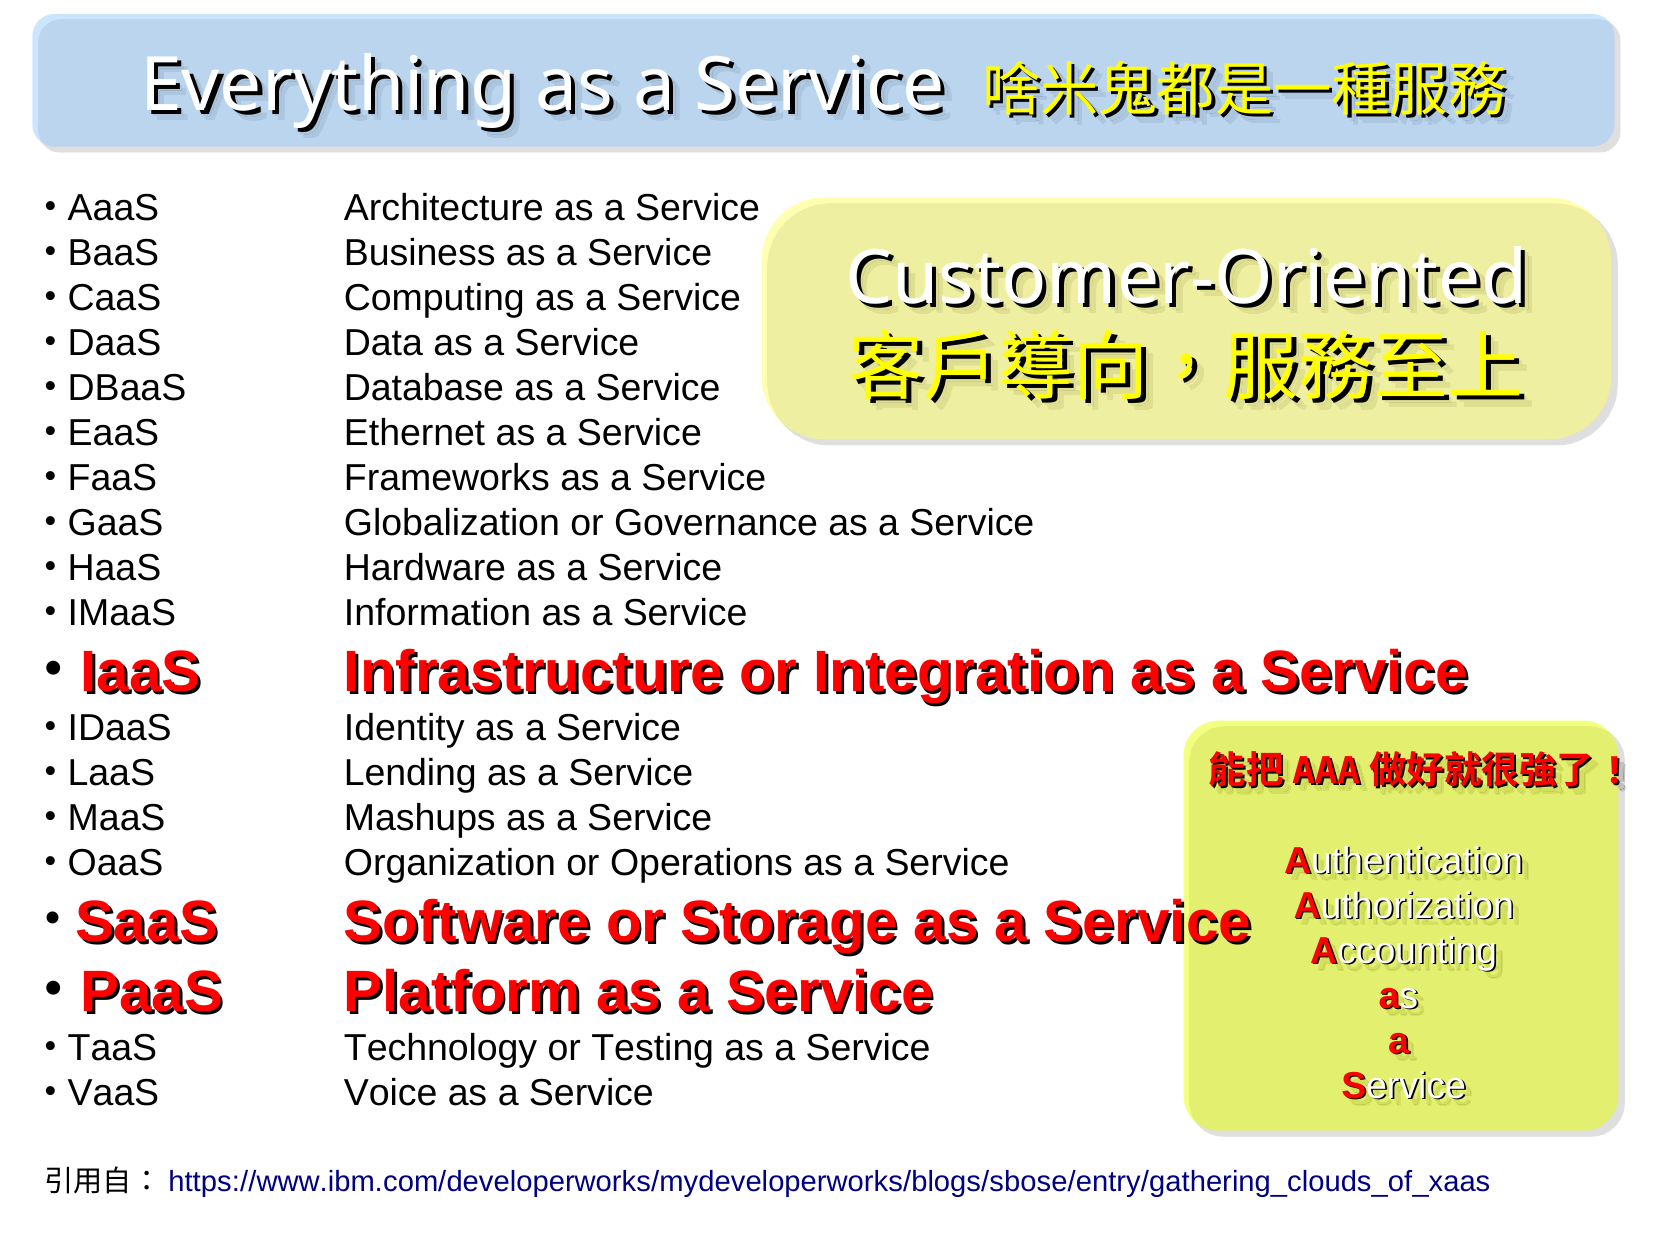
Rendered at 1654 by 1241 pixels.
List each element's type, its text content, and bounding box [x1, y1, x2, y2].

text_box Everything as a Service 啥米鬼都是一種服務 [32, 14, 1615, 147]
text_box Customer-Oriented 客戶導向，服務至上 [761, 197, 1612, 440]
text_box 能把AAA做好就很強了! Authentication Authorization Accounting as a Service [1612, 783, 1619, 1116]
text_box AaaS Architecture as a Service BaaS Business as a Service CaaS Computing as a Service DaaS Data as a Service DBaaS Database as a Service EaaS Ethernet as a Service FaaS Frameworks as a Service GaaS Globalization or Governance as a Service HaaS Hardware as a Service IMaaS Information as a Service IaaS Infrastructure or Integration as a Service IDaaS Identity as a Service LaaS Lending as a Service MaaS Mashups as a Service OaaS Organization or Operations as a Service SaaS Software or Storage as a Service PaaS Platform as a Service TaaS Technology or Testing as a Service VaaS Voice as a Service [29, 175, 1612, 1223]
text_box 引用自：https://www.ibm.com/developerworks/mydeveloperworks/blogs/sbose/entry/gathering_clouds_of_xaas [29, 1155, 1581, 1206]
